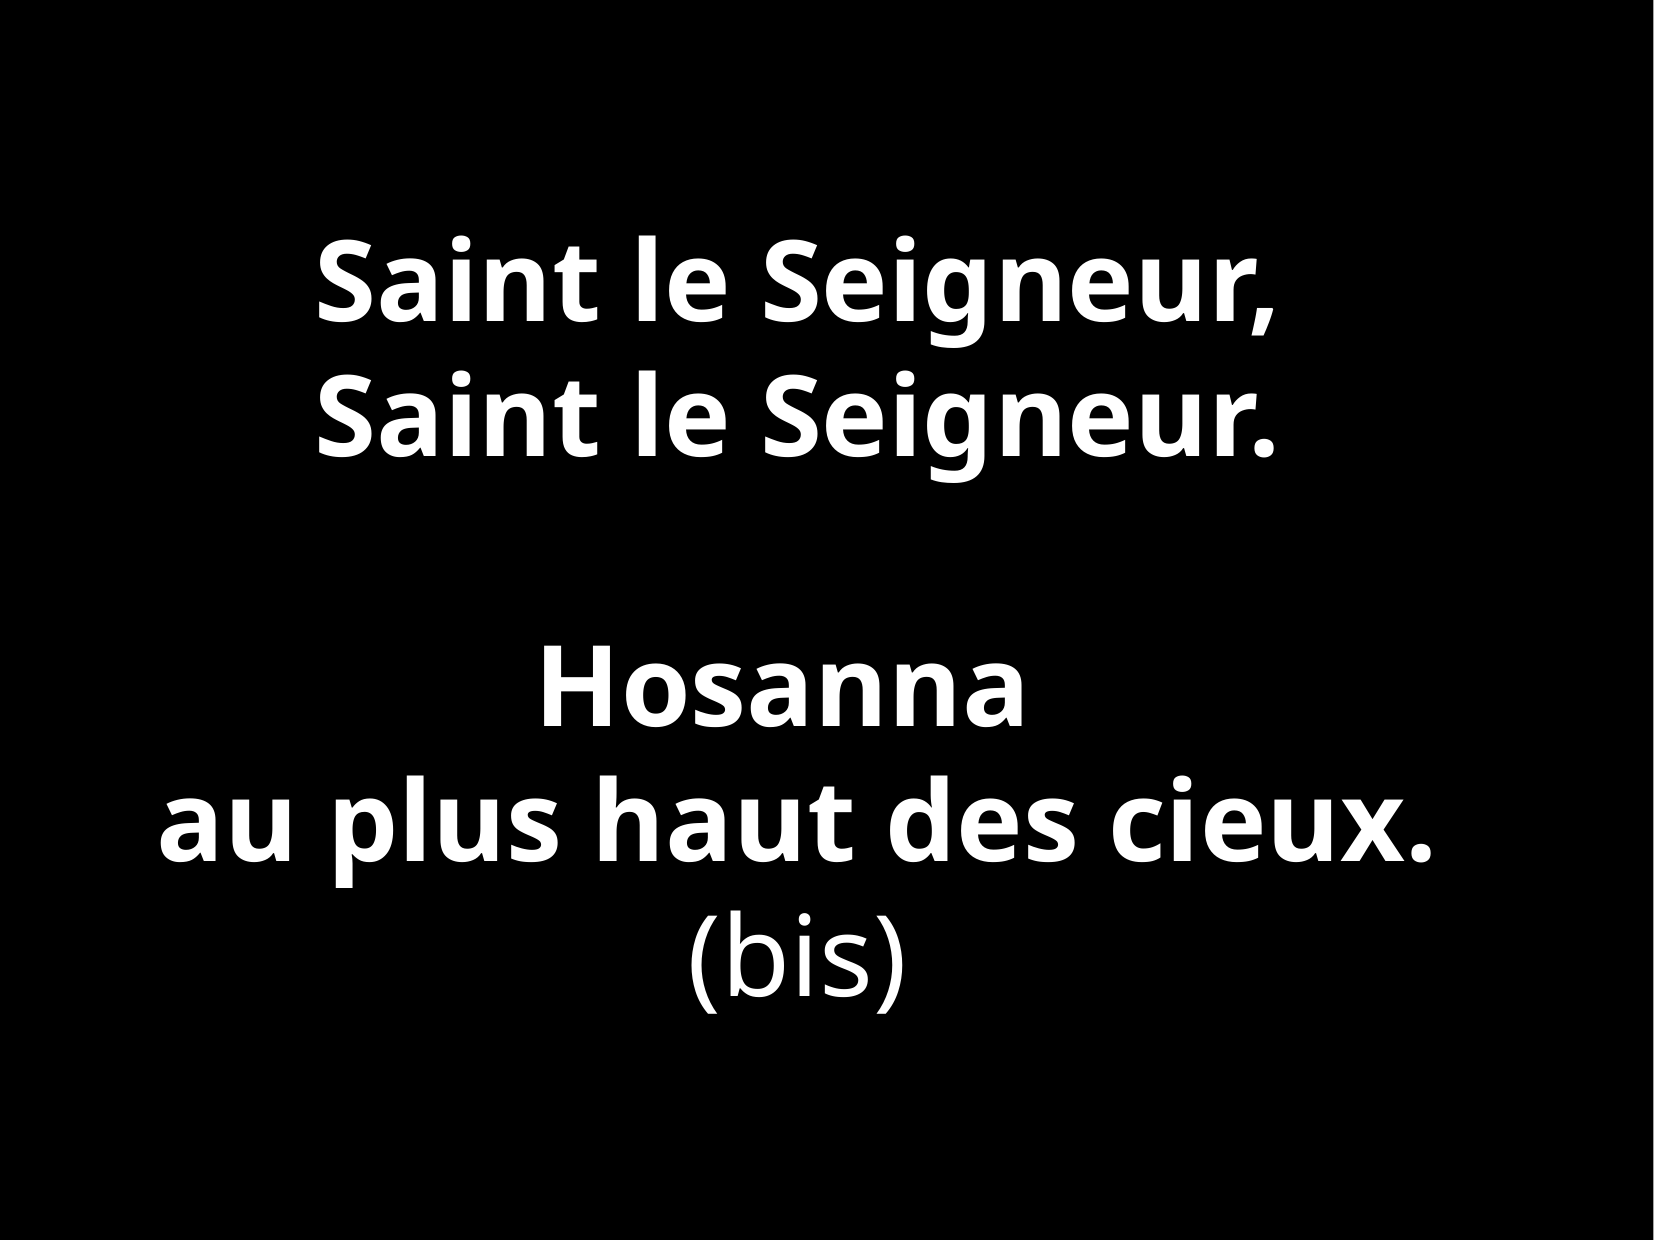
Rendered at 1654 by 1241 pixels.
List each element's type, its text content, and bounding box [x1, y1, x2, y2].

text_box Saint le Seigneur, Saint le Seigneur. Hosanna au plus haut des cieux. (bis) [88, 88, 1507, 975]
